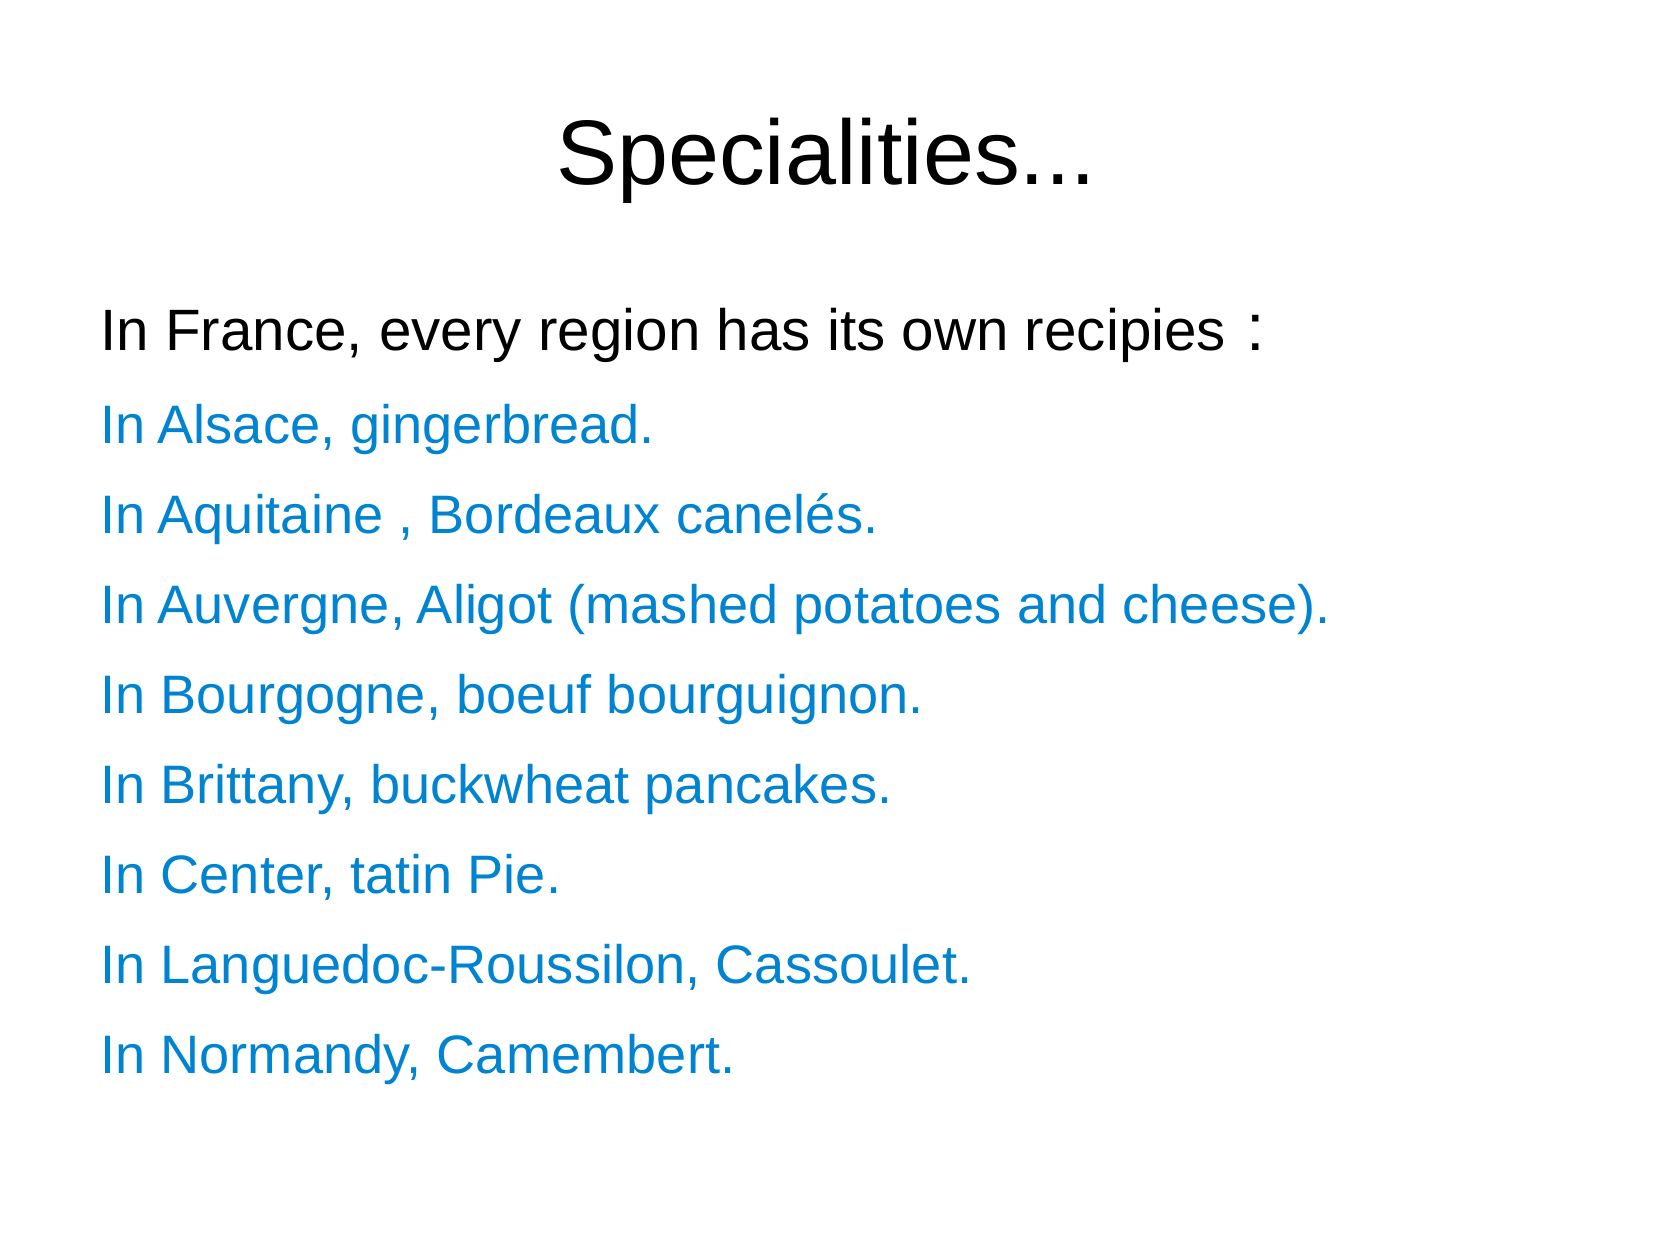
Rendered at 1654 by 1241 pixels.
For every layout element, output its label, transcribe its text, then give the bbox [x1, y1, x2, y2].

list In France, every region has its own recipies : In Alsace, gingerbread. In Aquitaine , Bordeaux canelés. In Auvergne, Aligot (mashed potatoes and cheese). In Bourgogne, boeuf bourguignon. In Brittany, buckwheat pancakes. In Center, tatin Pie. In Languedoc-Roussilon, Cassoulet. In Normandy, Camembert. [82, 290, 1571, 1109]
title Specialities... [82, 56, 1571, 250]
